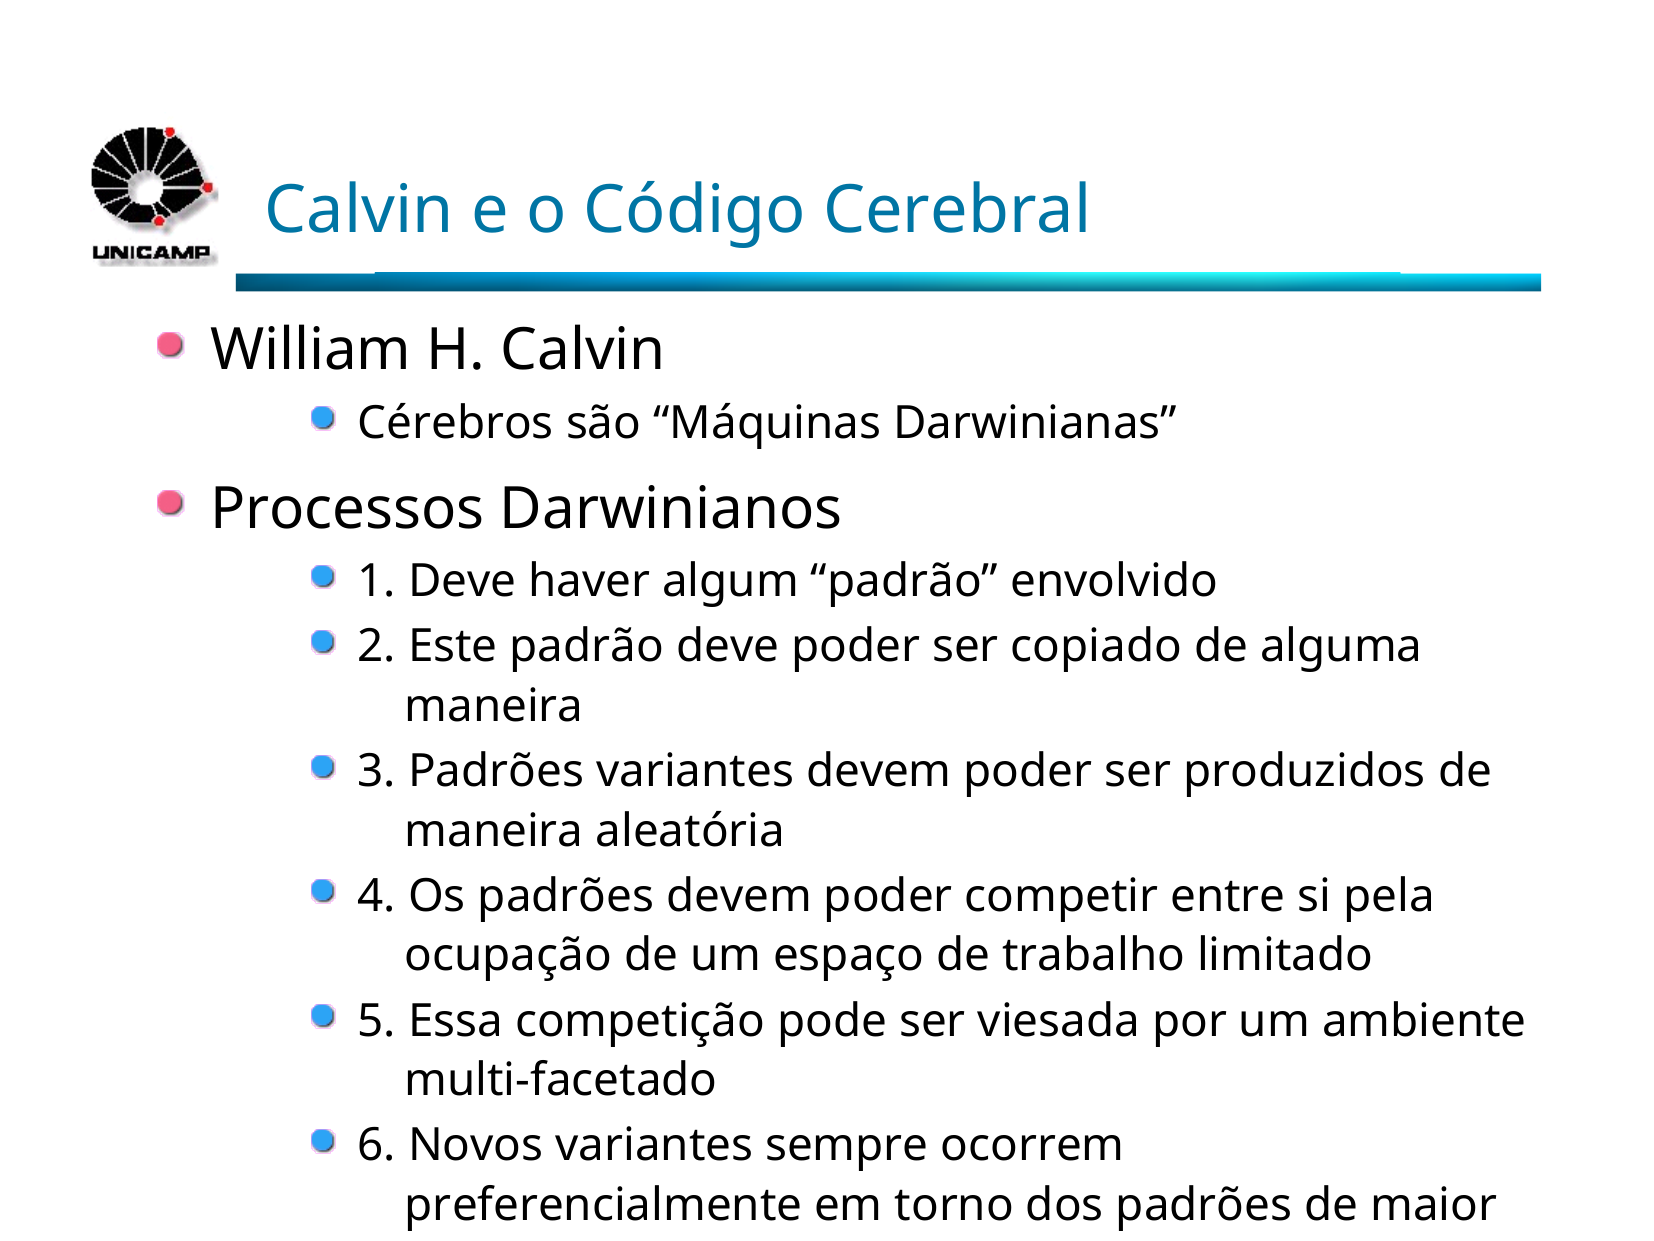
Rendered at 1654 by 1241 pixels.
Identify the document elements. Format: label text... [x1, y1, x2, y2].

picture [125, 272, 1654, 295]
title Calvin e o Código Cerebral [264, 42, 1534, 250]
list William H. Calvin Cérebros são “Máquinas Darwinianas” Processos Darwinianos 1. Deve haver algum “padrão” envolvido 2. Este padrão deve poder ser copiado de alguma maneira 3. Padrões variantes devem poder ser produzidos de maneira aleatória 4. Os padrões devem poder competir entre si pela ocupação de um espaço de trabalho limitado 5. Essa competição pode ser viesada por um ambiente multi-facetado 6. Novos variantes sempre ocorrem preferencialmente em torno dos padrões de maior sucesso. [121, 309, 1534, 1182]
